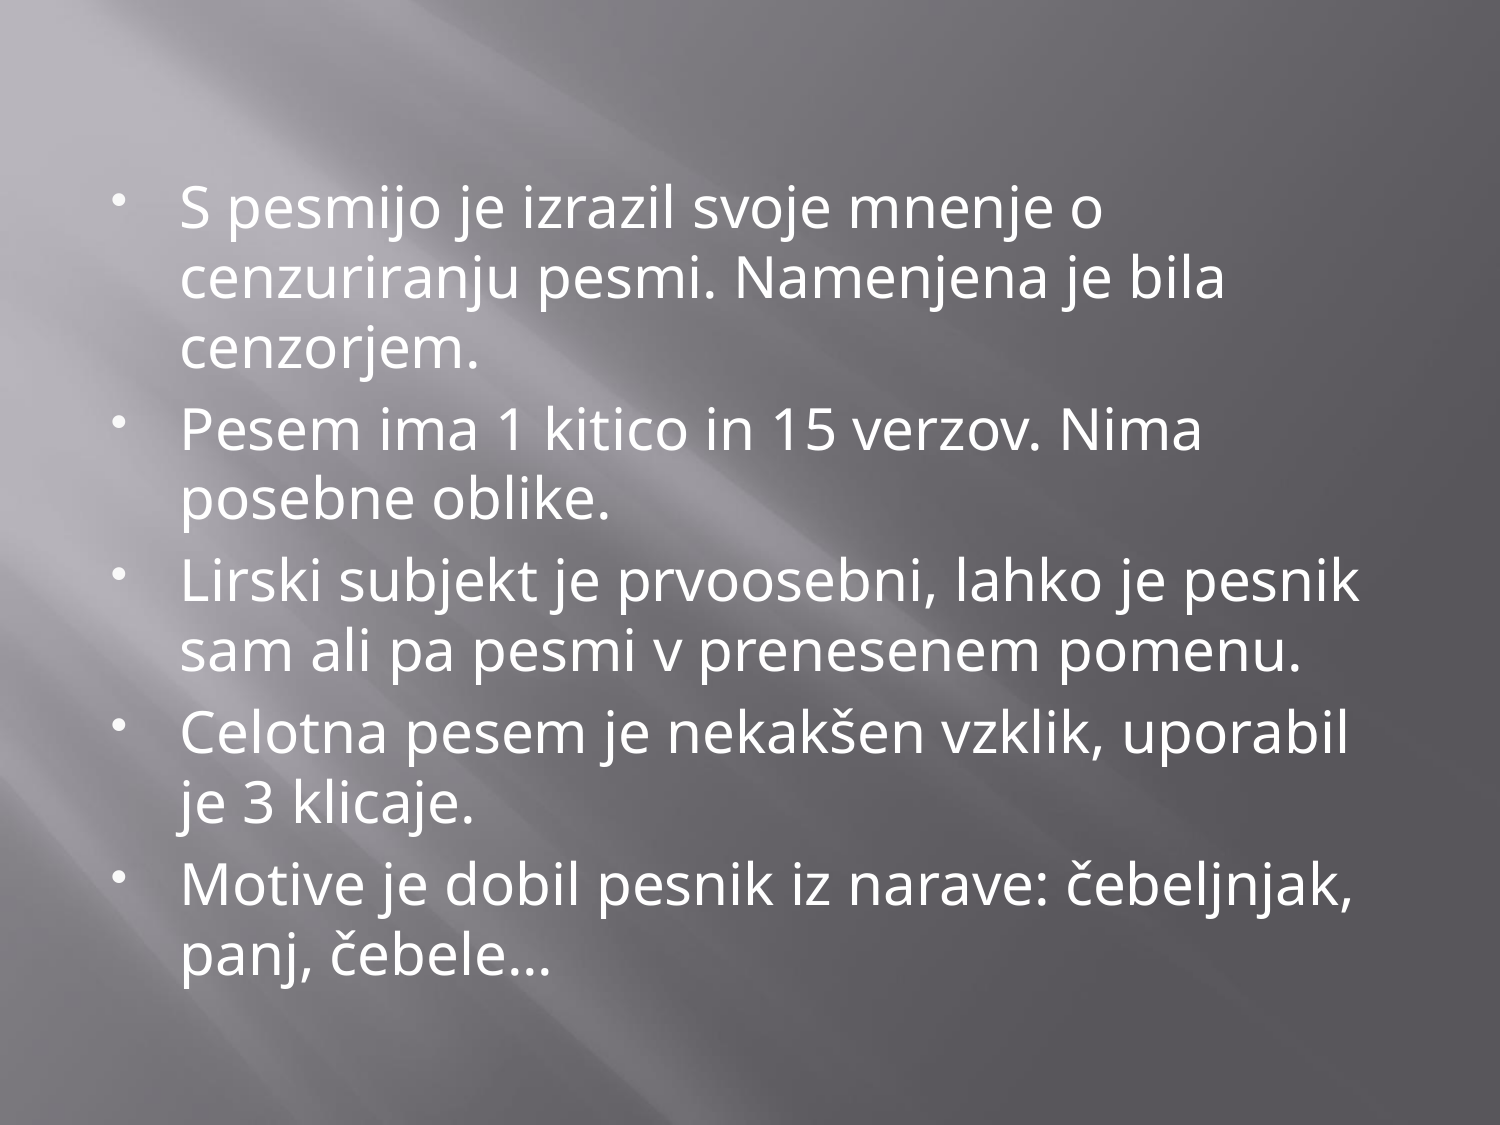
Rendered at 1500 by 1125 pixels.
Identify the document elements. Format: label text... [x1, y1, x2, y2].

picture [0, 0, 1500, 1125]
list S pesmijo je izrazil svoje mnenje o cenzuriranju pesmi. Namenjena je bila cenzorjem. Pesem ima 1 kitico in 15 verzov. Nima posebne oblike. Lirski subjekt je prvoosebni, lahko je pesnik sam ali pa pesmi v prenesenem pomenu. Celotna pesem je nekakšen vzklik, uporabil je 3 klicaje. Motive je dobil pesnik iz narave: čebeljnjak, panj, čebele... [75, 162, 1425, 1035]
